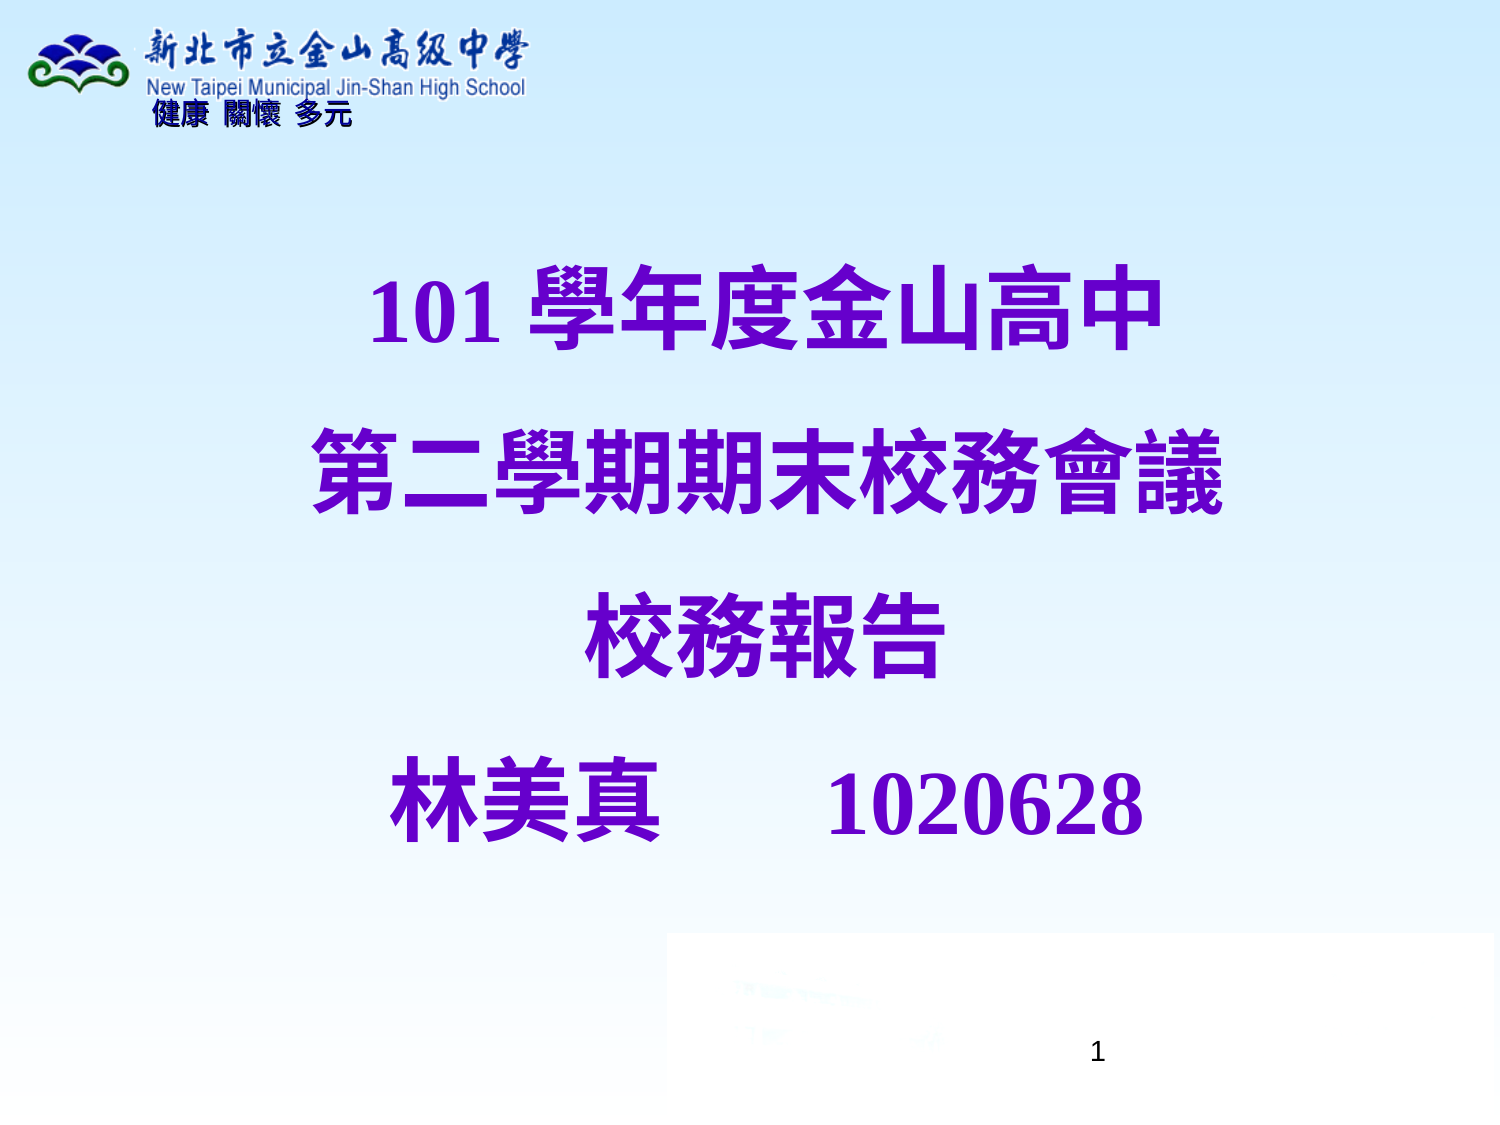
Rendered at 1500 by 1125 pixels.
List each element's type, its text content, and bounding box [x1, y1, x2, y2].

text_box 101學年度金山高中 第二學期期末校務會議 校務報告 林美真 1020628 [206, 243, 1329, 870]
text_box [1074, 1024, 1426, 1103]
